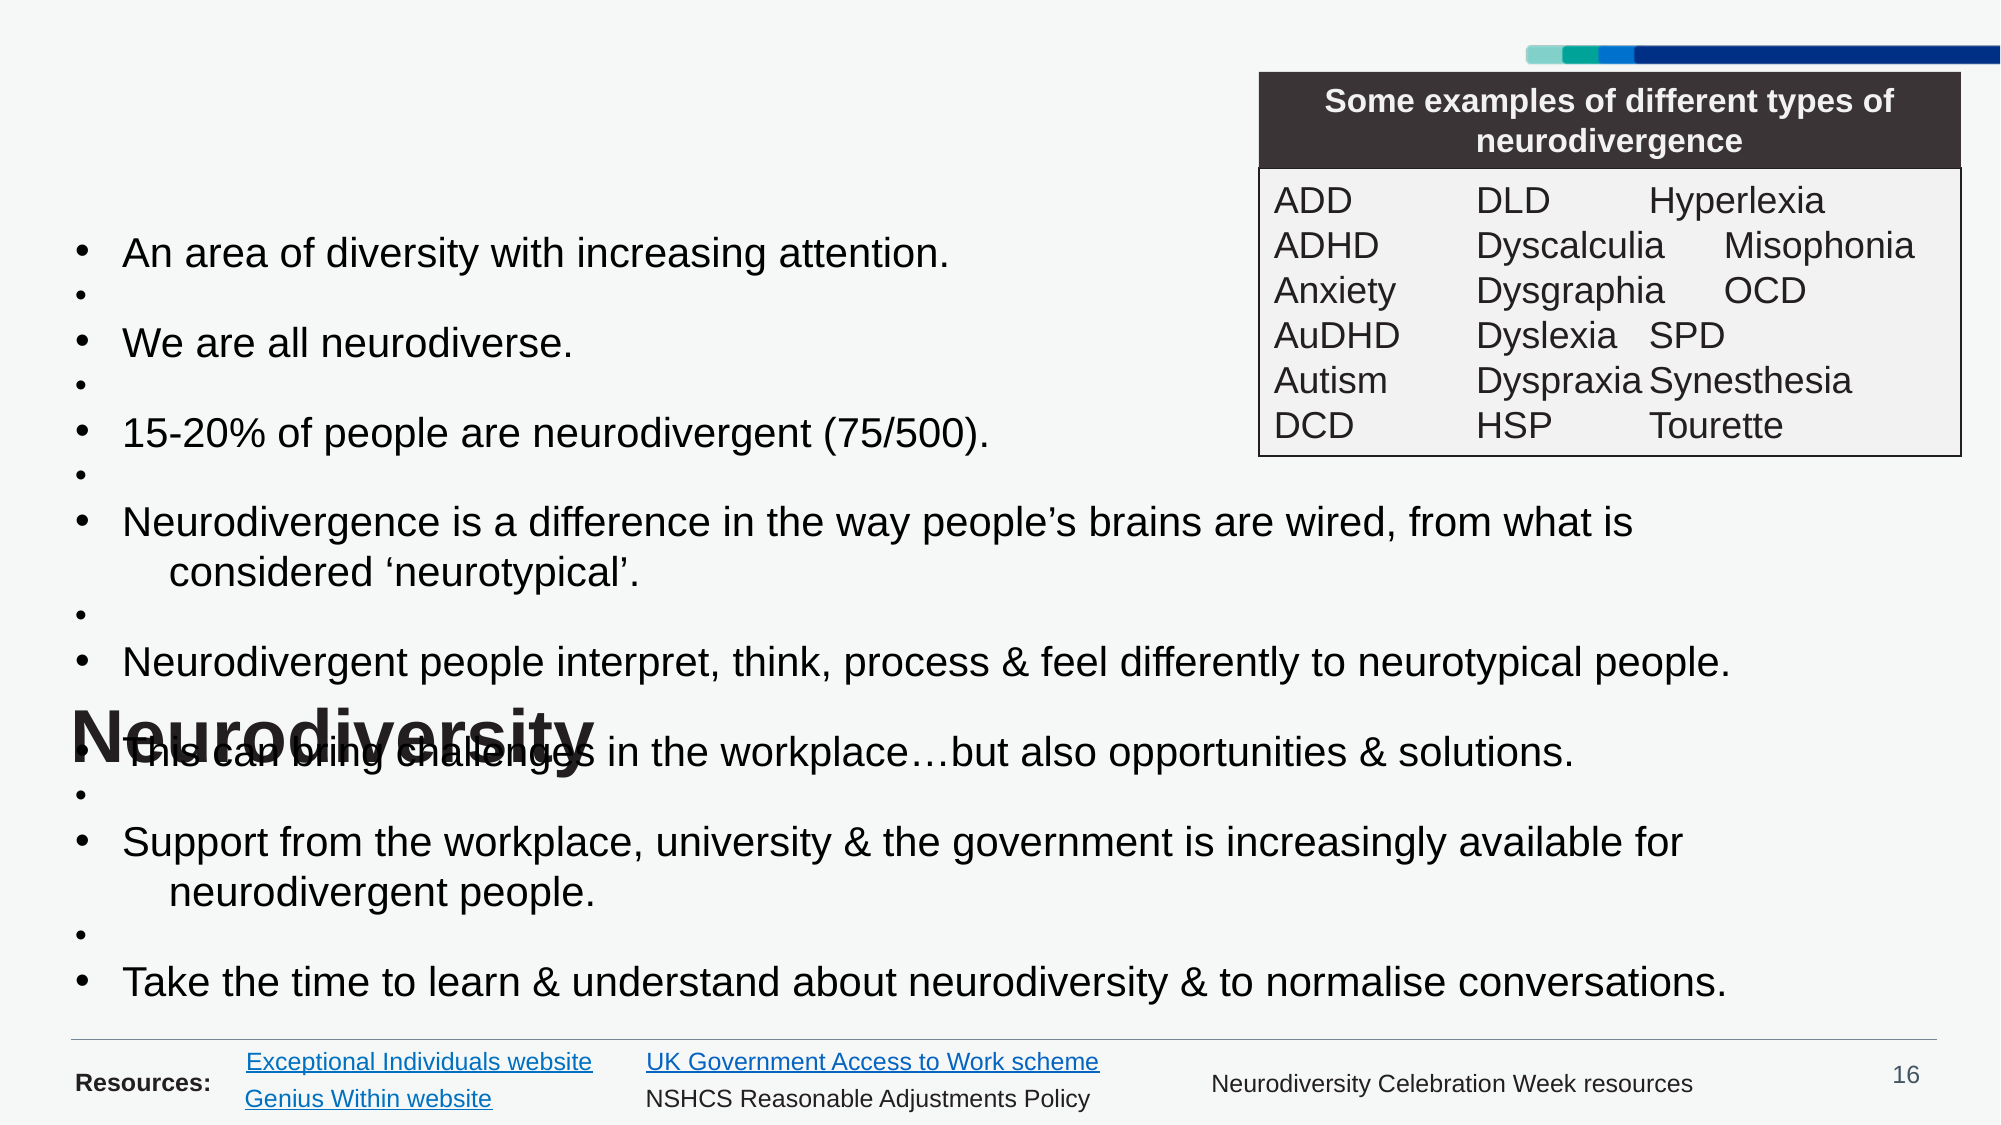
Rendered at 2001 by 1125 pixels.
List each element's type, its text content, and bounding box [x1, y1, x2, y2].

title Neurodiversity [70, 47, 1942, 190]
text_box Some examples of different types of neurodivergence [1258, 71, 1961, 168]
text_box NSHCS Reasonable Adjustments Policy [630, 1074, 1126, 1121]
text_box An area of diversity with increasing attention. We are all neurodiverse. 15-20% of people are neurodivergent (75/500). Neurodivergence is a difference in the way people’s brains are wired, from what is considered ‘neurotypical’. Neurodivergent people interpret, think, process & feel differently to neurotypical people. This can bring challenges in the workplace…but also opportunities & solutions. Support from the workplace, university & the government is increasingly available for neurodivergent people. Take the time to learn & understand about neurodiversity & to normalise conversations. [60, 217, 1850, 1021]
text_box Neurodiversity Celebration Week resources [1196, 1059, 1742, 1106]
text_box Genius Within website [229, 1074, 566, 1121]
text_box UK Government Access to Work scheme [631, 1037, 1143, 1083]
text_box Resources: [60, 1059, 254, 1105]
text_box ADD DLD Hyperlexia ADHD Dyscalculia Misophonia Anxiety Dysgraphia OCD AuDHD Dyslexia SPD Autism Dyspraxia Synesthesia DCD HSP Tourette [1258, 168, 1961, 456]
text_box Exceptional Individuals website [230, 1037, 631, 1083]
